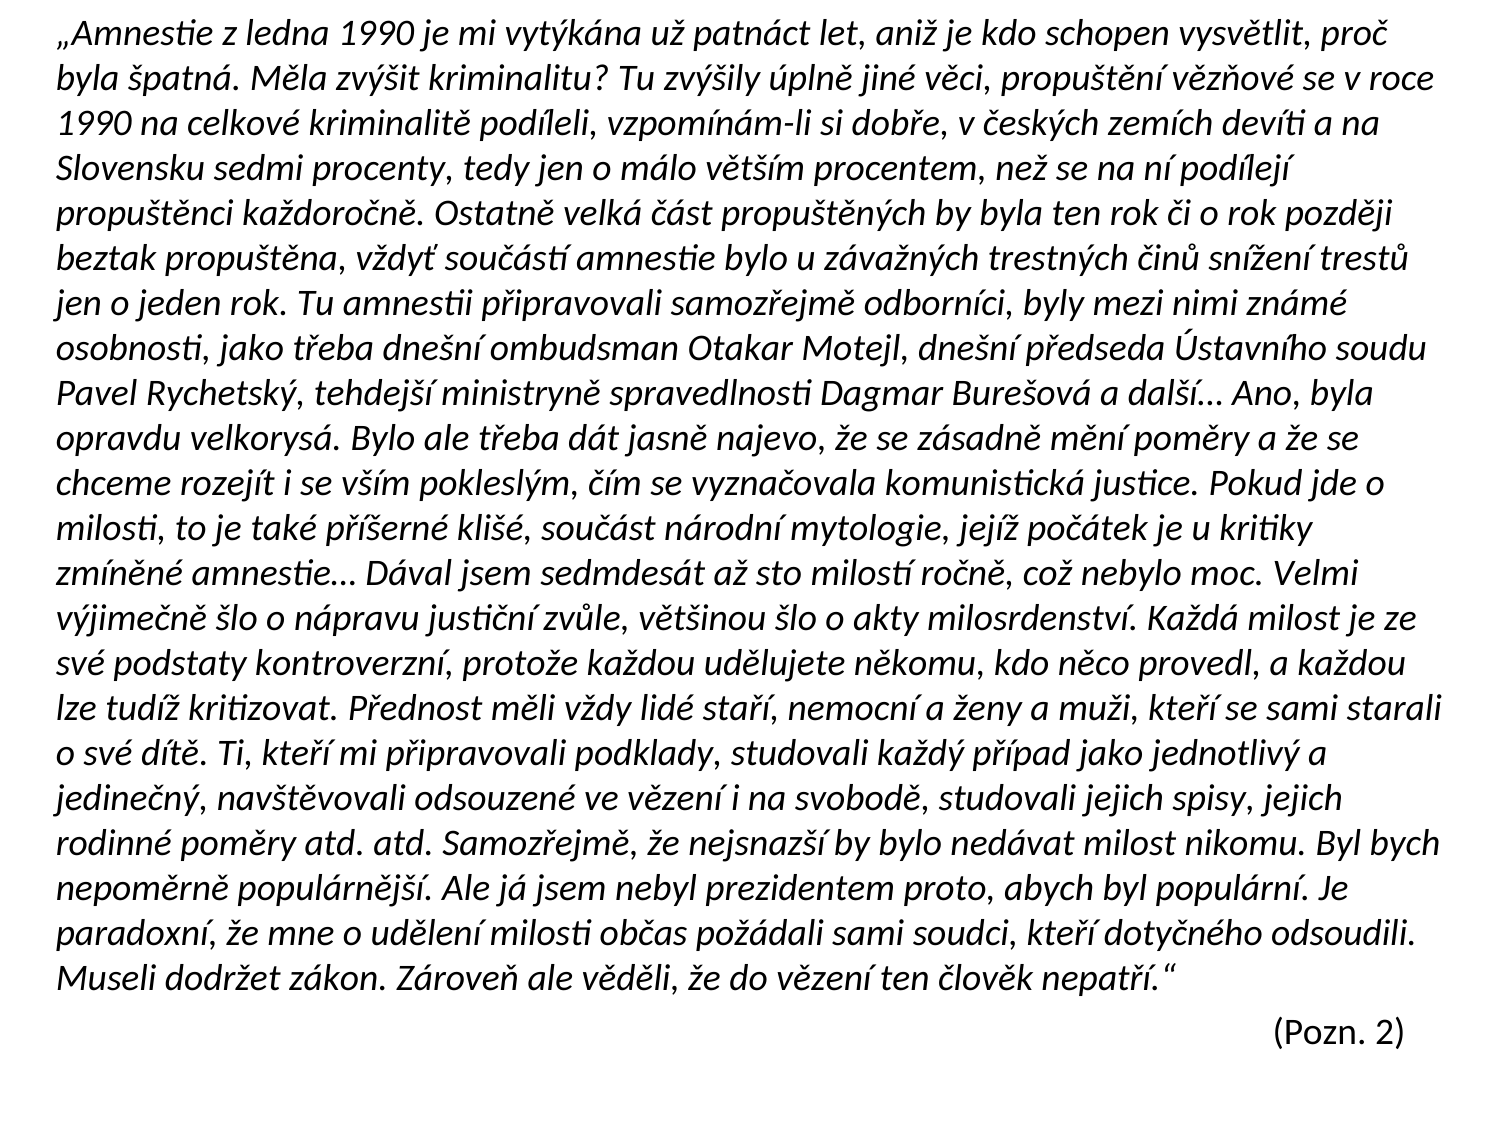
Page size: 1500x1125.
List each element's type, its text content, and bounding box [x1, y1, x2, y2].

text_box (Pozn. 2) [1257, 999, 1471, 1060]
text_box „Amnestie z ledna 1990 je mi vytýkána už patnáct let, aniž je kdo schopen vysvětlit, proč byla špatná. Měla zvýšit kriminalitu? Tu zvýšily úplně jiné věci, propuštění vězňové se v roce 1990 na celkové kriminalitě podíleli, vzpomínám-li si dobře, v českých zemích devíti a na Slovensku sedmi procenty, tedy jen o málo větším procentem, než se na ní podílejí propuštěnci každoročně. Ostatně velká část propuštěných by byla ten rok či o rok později beztak propuštěna, vždyť součástí amnestie bylo u závažných trestných činů snížení trestů jen o jeden rok. Tu amnestii připravovali samozřejmě odborníci, byly mezi nimi známé osobnosti, jako třeba dnešní ombudsman Otakar Motejl, dnešní předseda Ústavního soudu Pavel Rychetský, tehdejší ministryně spravedlnosti Dagmar Burešová a další… Ano, byla opravdu velkorysá. Bylo ale třeba dát jasně najevo, že se zásadně mění poměry a že se chceme rozejít i se vším pokleslým, čím se vyznačovala komunistická justice. Pokud jde o milosti, to je také příšerné klišé, součást národní mytologie, jejíž počátek je u kritiky zmíněné amnestie… Dával jsem sedmdesát až sto milostí ročně, což nebylo moc. Velmi výjimečně šlo o nápravu justiční zvůle, většinou šlo o akty milosrdenství. Každá milost je ze své podstaty kontroverzní, protože každou udělujete někomu, kdo něco provedl, a každou lze tudíž kritizovat. Přednost měli vždy lidé staří, nemocní a ženy a muži, kteří se sami starali o své dítě. Ti, kteří mi připravovali podklady, studovali každý případ jako jednotlivý a jedinečný, navštěvovali odsouzené ve vězení i na svobodě, studovali jejich spisy, jejich rodinné poměry atd. atd. Samozřejmě, že nejsnazší by bylo nedávat milost nikomu. Byl bych nepoměrně populárnější. Ale já jsem nebyl prezidentem proto, abych byl populární. Je paradoxní, že mne o udělení milosti občas požádali sami soudci, kteří dotyčného odsoudili. Museli dodržet zákon. Zároveň ale věděli, že do vězení ten člověk nepatří.“ [41, 0, 1459, 1051]
